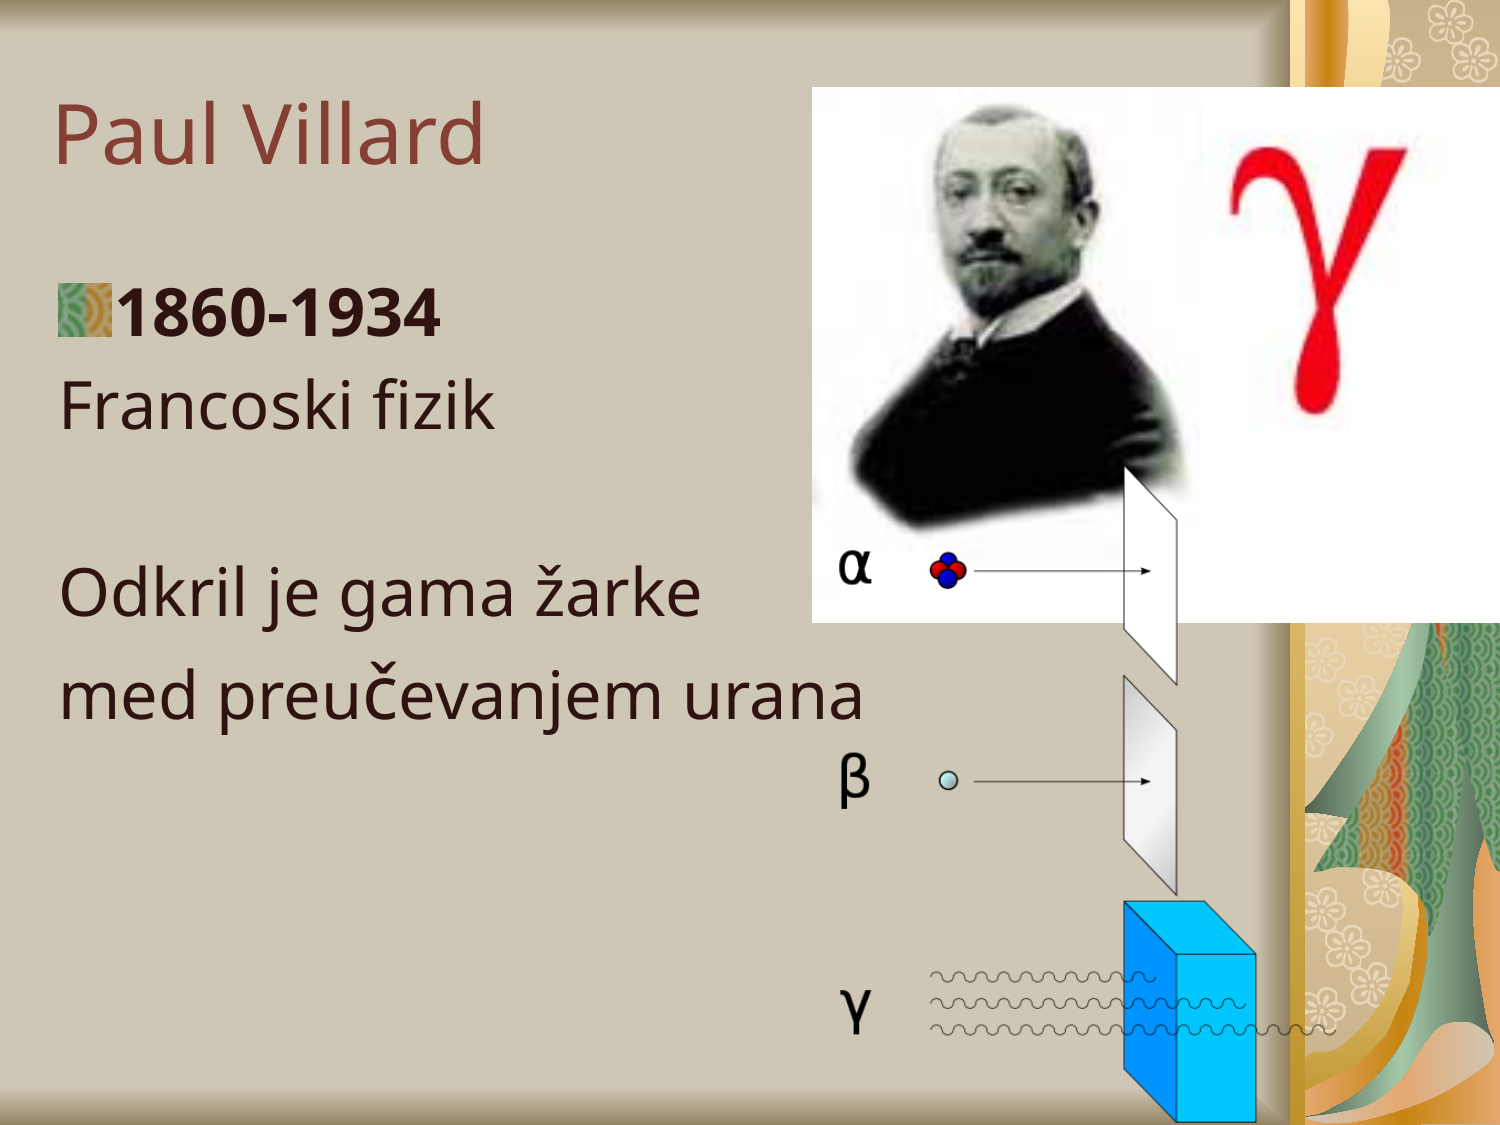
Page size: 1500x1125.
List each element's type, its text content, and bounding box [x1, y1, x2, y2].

picture [812, 87, 1500, 1125]
list 1860-1934 Francoski fizik Odkril je gama žarke med preučevanjem urana [43, 262, 836, 1000]
title Paul Villard [35, 37, 1263, 225]
